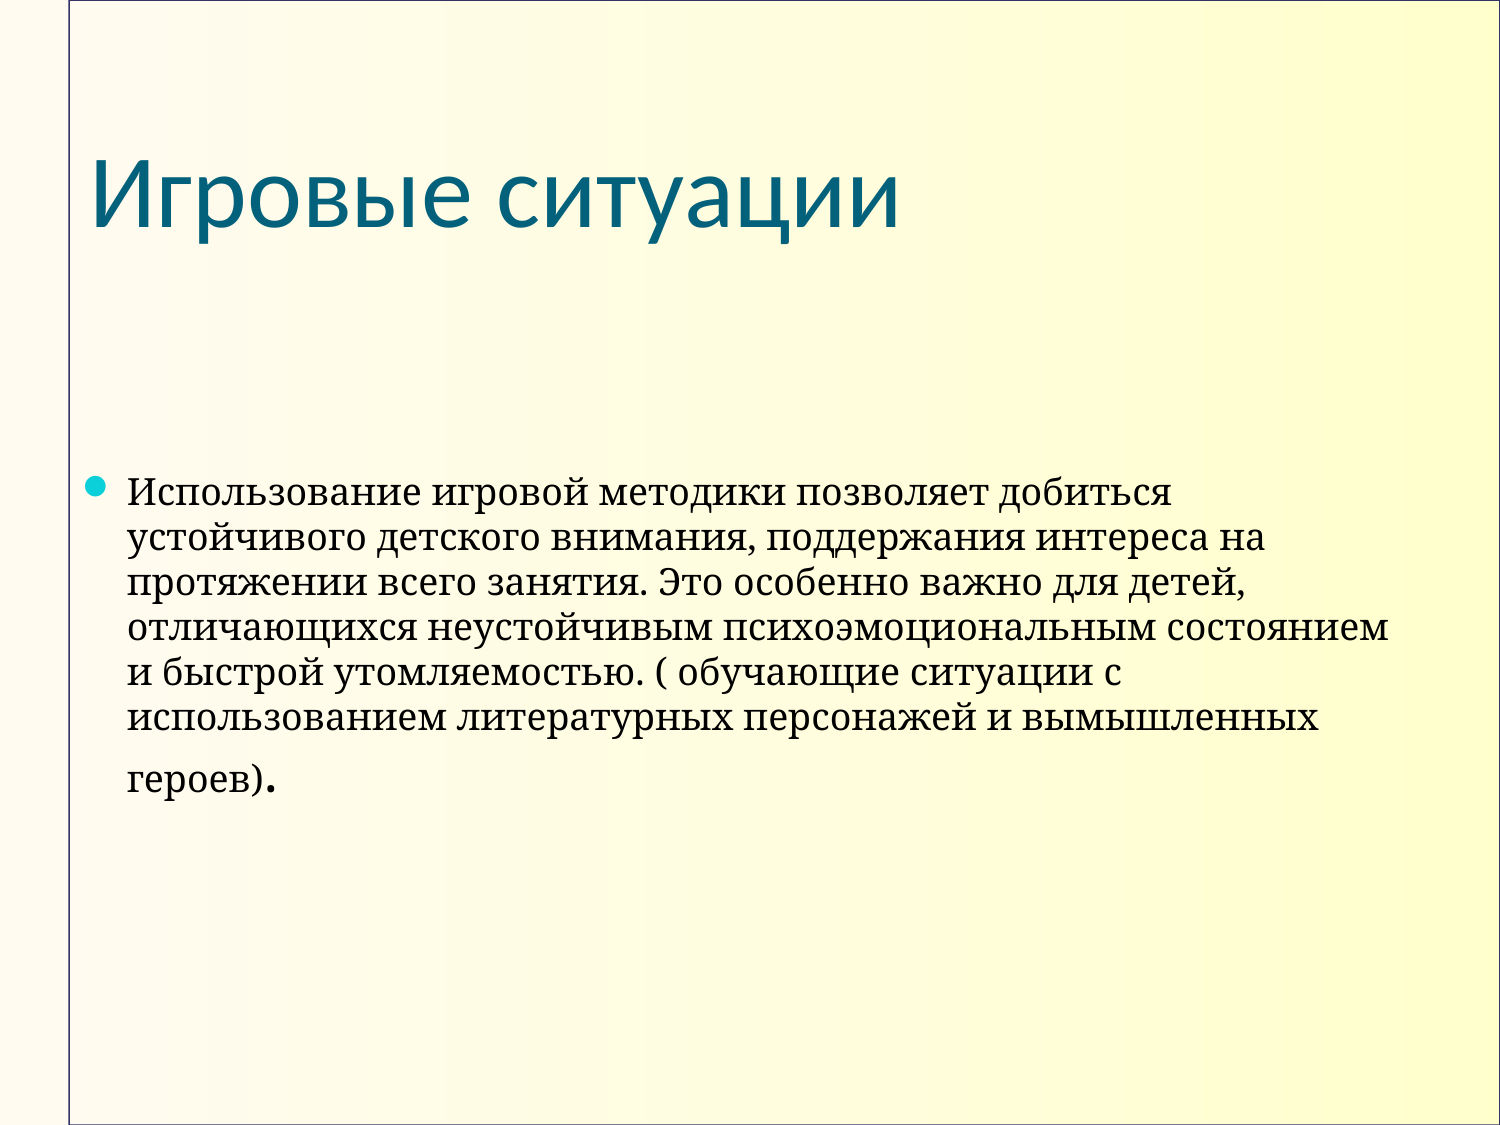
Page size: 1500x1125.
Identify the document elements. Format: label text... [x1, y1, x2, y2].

text_box Использование игровой методики позволяет добиться устойчивого детского внимания, поддержания интереса на протяжении всего занятия. Это особенно важно для детей, отличающихся неустойчивым психоэмоциональным состоянием и быстрой утомляемостью. ( обучающие ситуации с использованием литературных персонажей и вымышленных героев). [67, 460, 1418, 886]
title Игровые ситуации [75, 115, 1426, 304]
picture [0, 0, 68, 1125]
